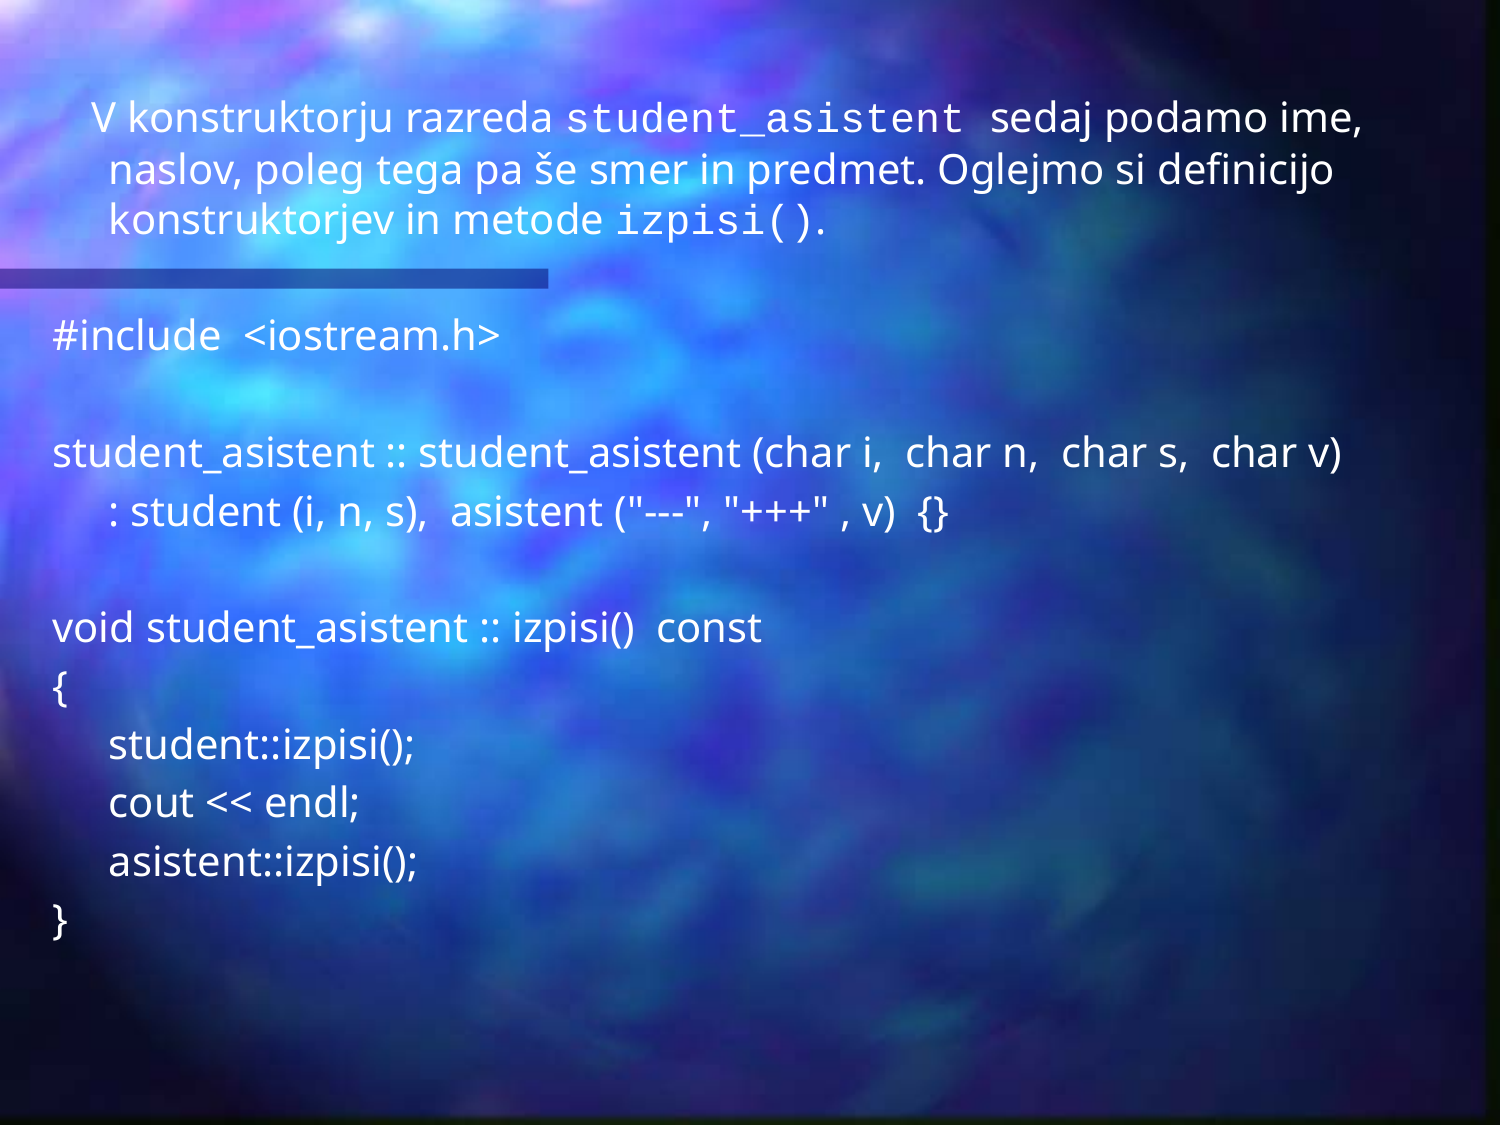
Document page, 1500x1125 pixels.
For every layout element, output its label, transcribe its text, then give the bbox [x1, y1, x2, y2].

picture [0, 0, 1500, 1125]
list V konstruktorju razreda student_asistent sedaj podamo ime, naslov, poleg tega pa še smer in predmet. Oglejmo si definicijo konstruktorjev in metode izpisi(). #include <iostream.h> student_asistent :: student_asistent (char i, char n, char s, char v) : student (i, n, s), asistent ("---", "+++" , v) {} void student_asistent :: izpisi() const { student::izpisi(); cout << endl; asistent::izpisi(); } [37, 75, 1388, 1000]
